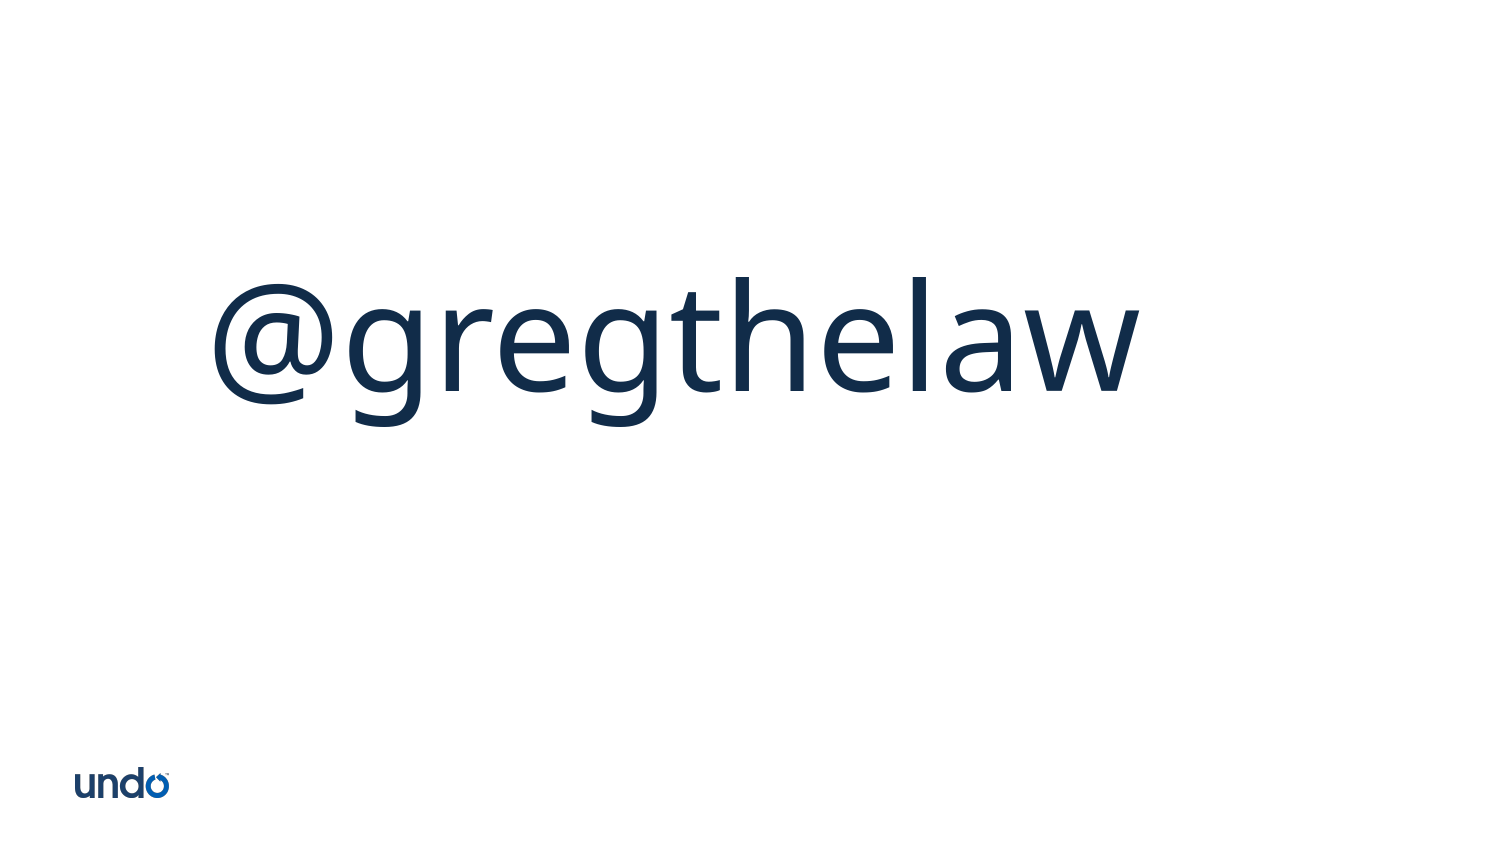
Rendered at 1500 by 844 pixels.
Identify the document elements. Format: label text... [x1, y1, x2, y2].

picture [75, 767, 169, 798]
list @gregthelaw [206, 223, 1500, 784]
